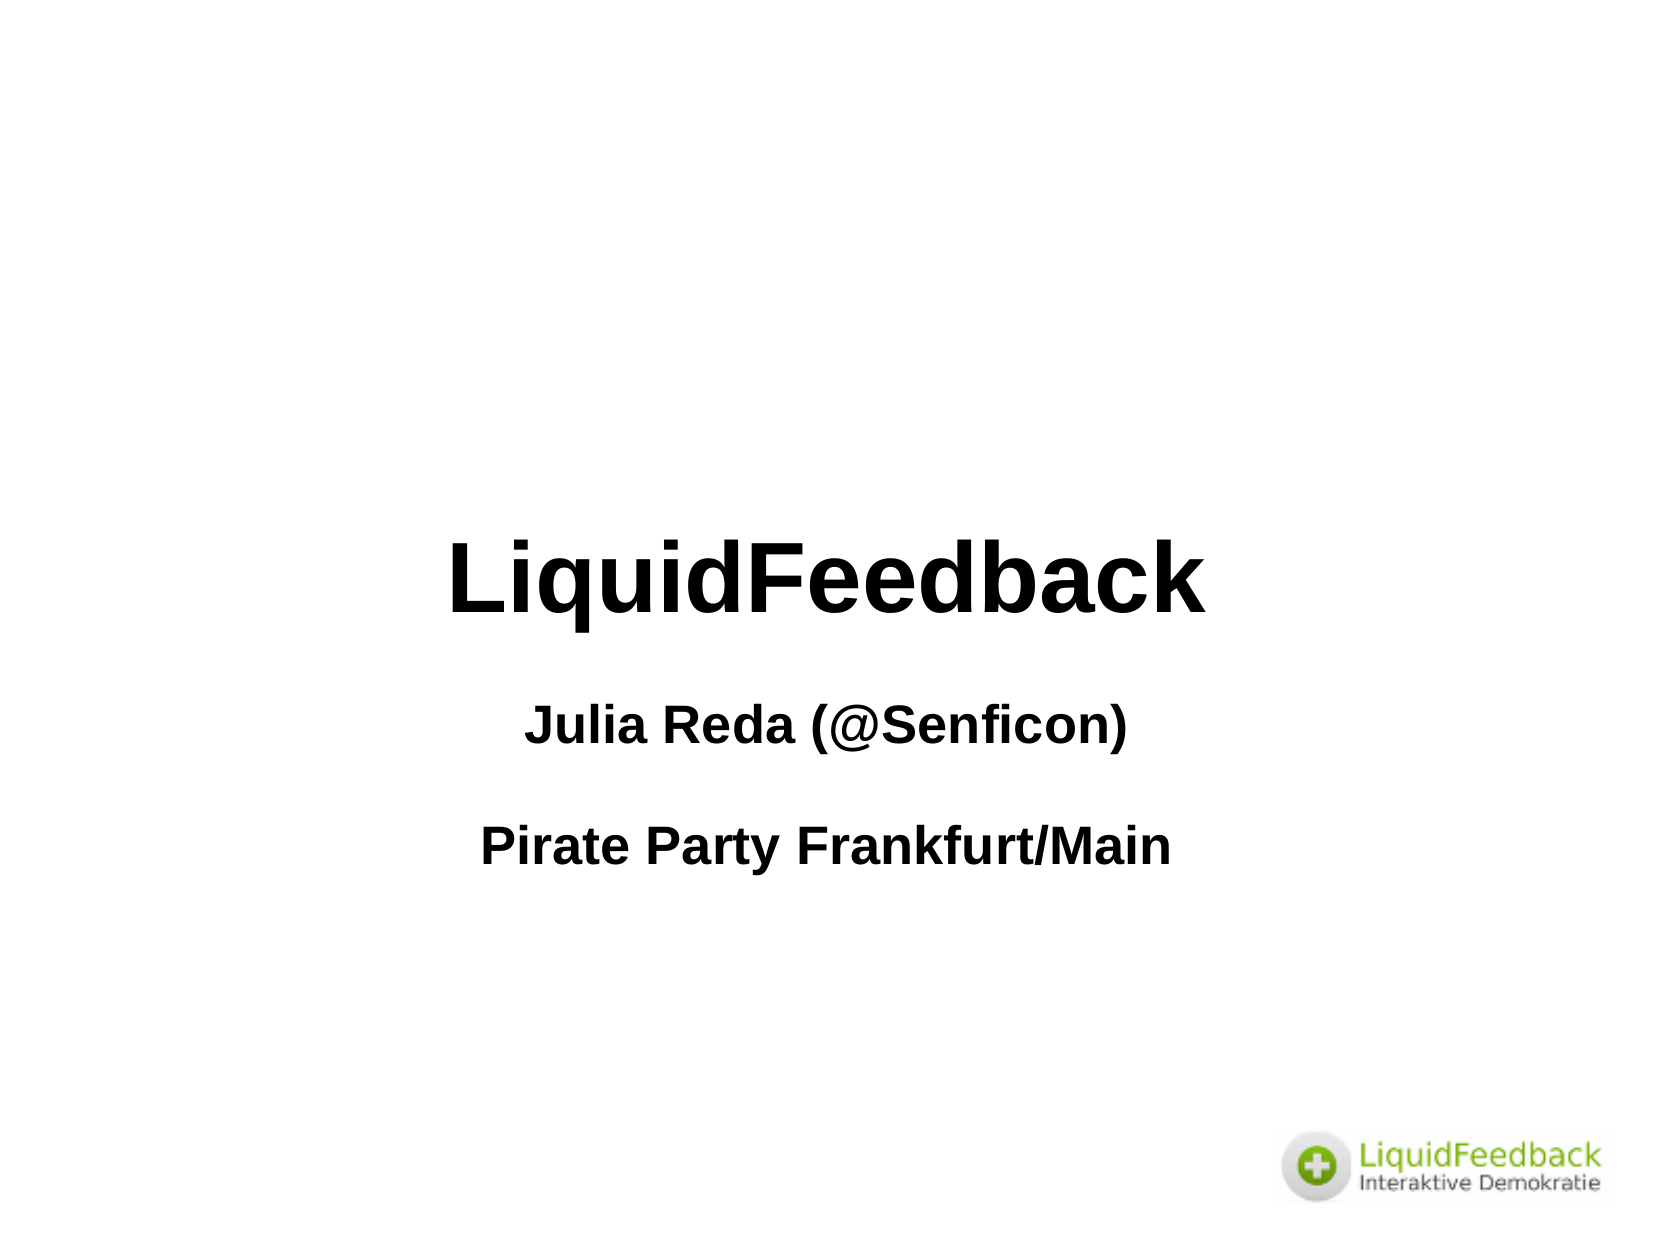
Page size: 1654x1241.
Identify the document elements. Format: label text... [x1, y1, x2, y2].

picture [1276, 1127, 1613, 1205]
text_box LiquidFeedback Julia Reda (@Senficon) Pirate Party Frankfurt/Main [82, 297, 1571, 1102]
